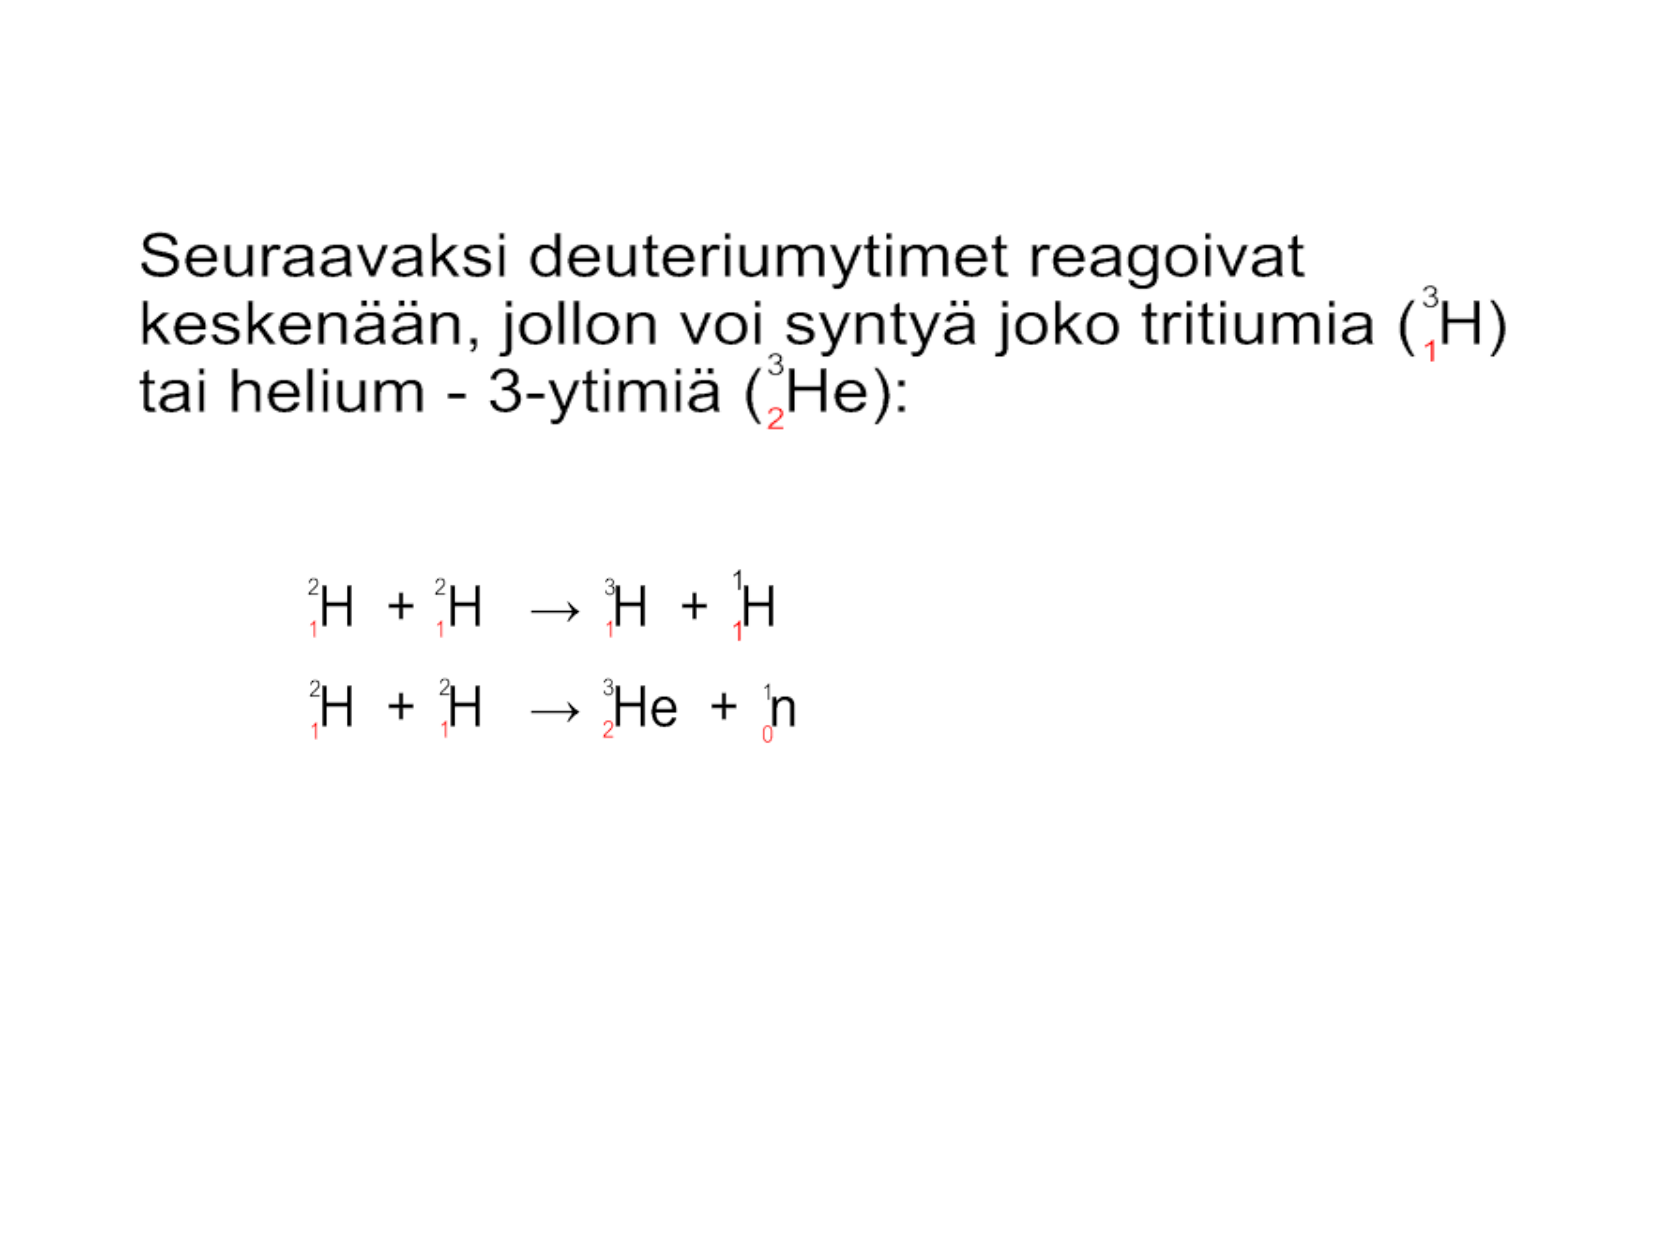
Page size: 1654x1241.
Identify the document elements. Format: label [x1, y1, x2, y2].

picture [259, 531, 1090, 763]
picture [82, 177, 1583, 465]
